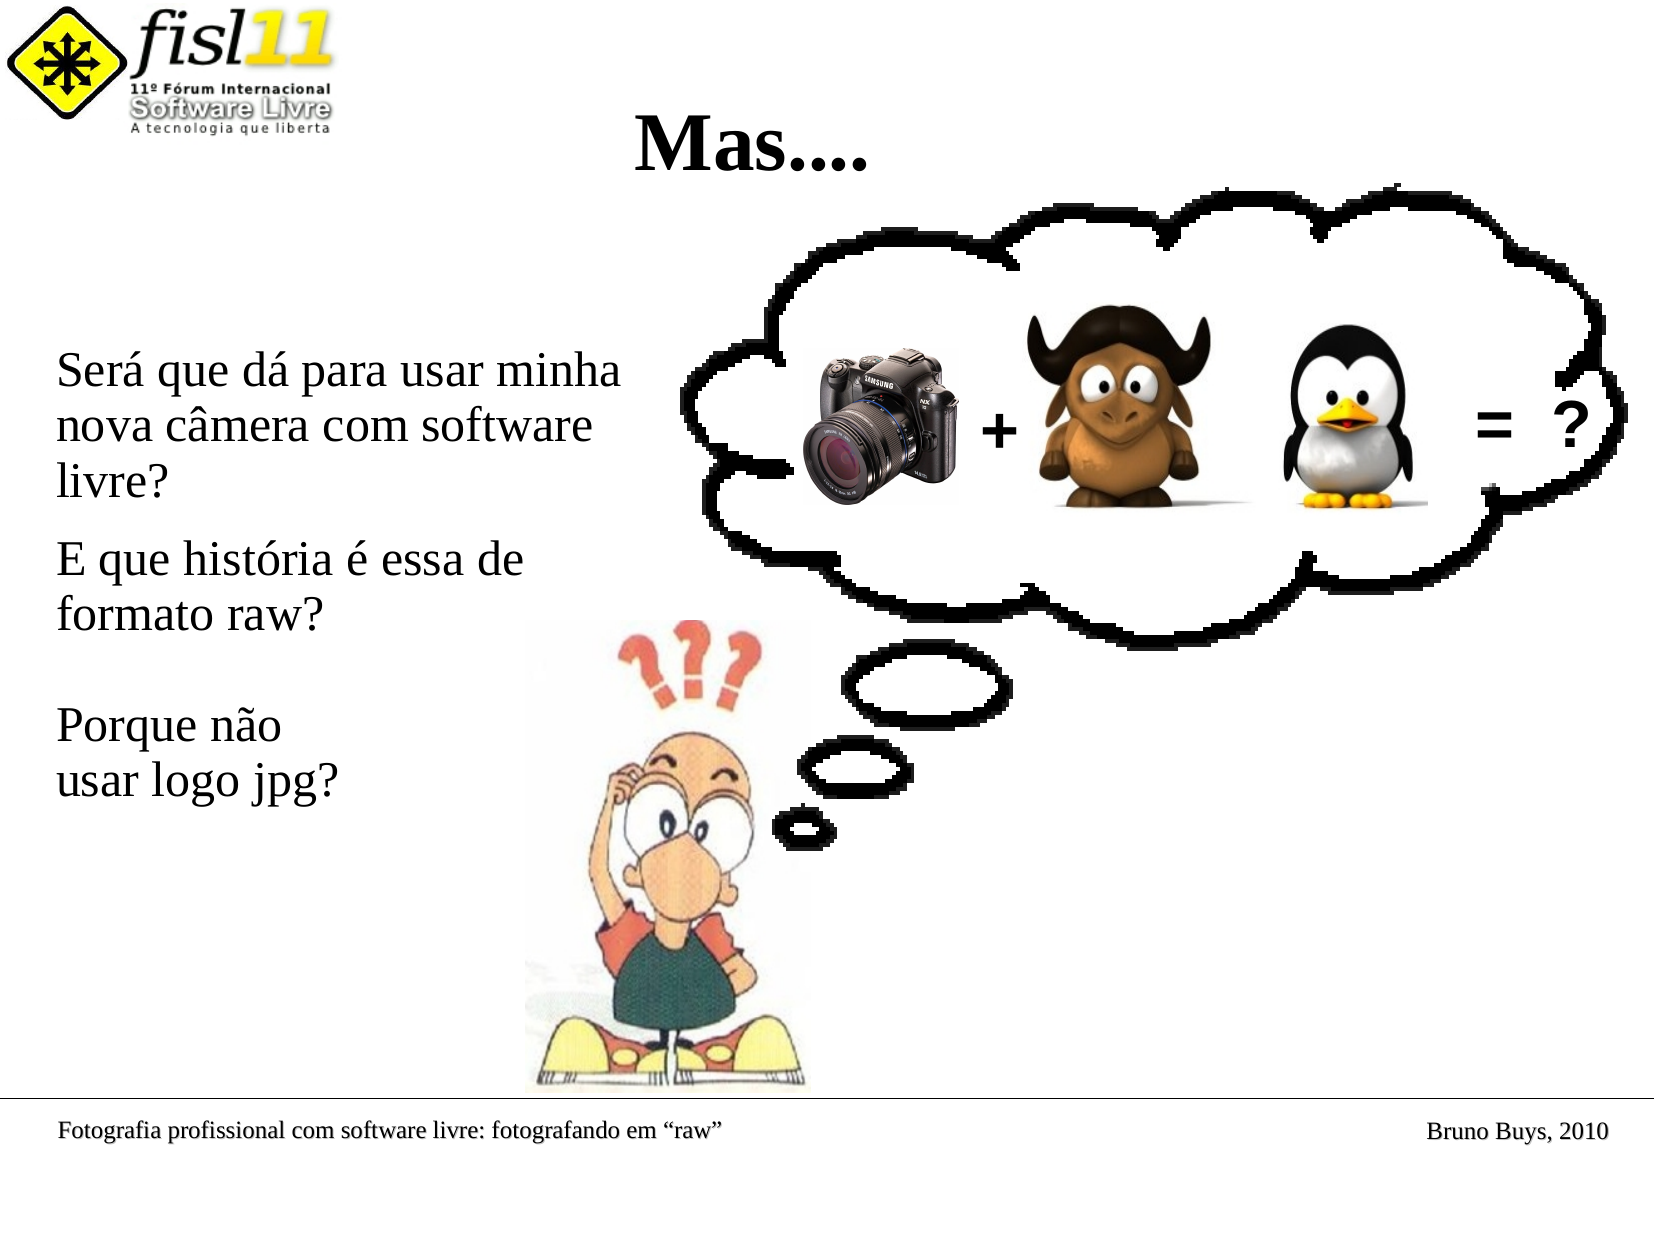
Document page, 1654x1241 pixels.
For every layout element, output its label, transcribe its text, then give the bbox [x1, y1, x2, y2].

text_box Fotografia profissional com software livre: fotografando em “raw” [42, 1108, 739, 1152]
text_box = ? [1460, 379, 1654, 562]
text_box + [965, 385, 1020, 509]
text_box Bruno Buys, 2010 [1411, 1110, 1625, 1153]
text_box Mas.... [620, 88, 945, 196]
picture [525, 183, 1643, 1093]
text_box Será que dá para usar minha nova câmera com software livre? E que história é essa de formato raw? Porque não usar logo jpg? [41, 334, 650, 904]
picture [5, 3, 343, 148]
